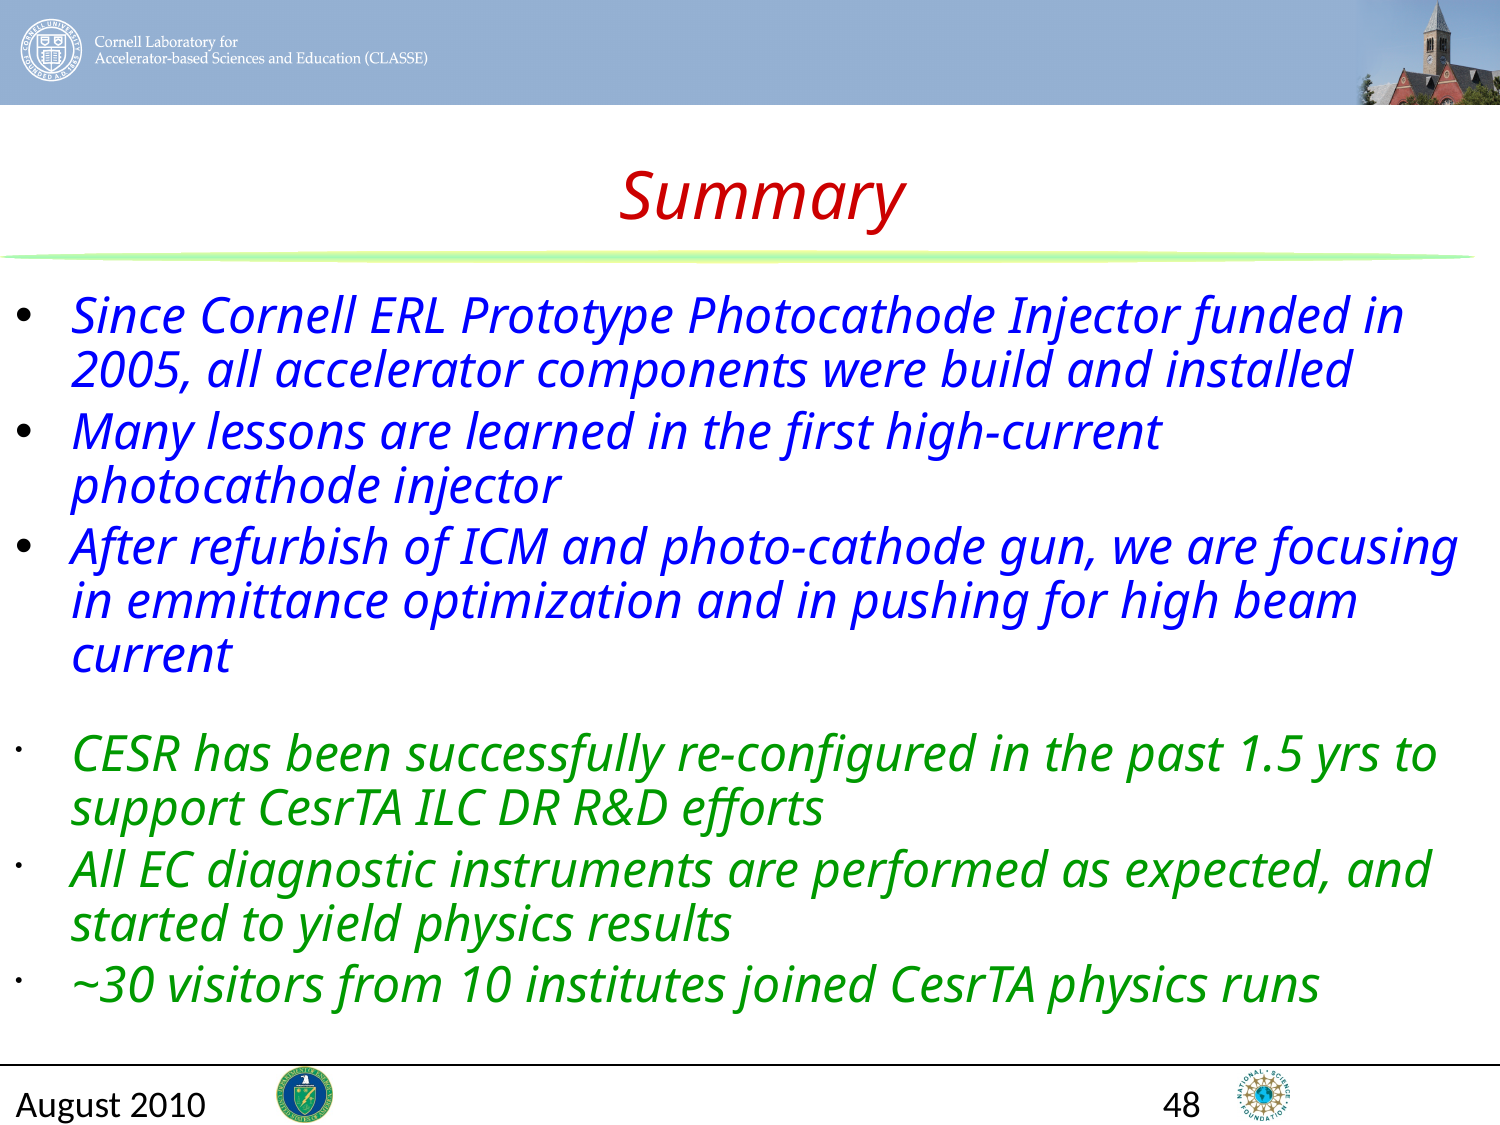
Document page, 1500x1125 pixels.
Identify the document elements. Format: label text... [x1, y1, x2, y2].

text_box Summary [124, 138, 1400, 251]
text_box CESR has been successfully re-configured in the past 1.5 yrs to support CesrTA ILC DR R&D efforts All EC diagnostic instruments are performed as expected, and started to yield physics results ~30 visitors from 10 institutes joined CesrTA physics runs [0, 713, 1500, 1038]
text_box Since Cornell ERL Prototype Photocathode Injector funded in 2005, all accelerator components were build and installed Many lessons are learned in the first high-current photocathode injector After refurbish of ICM and photo-cathode gun, we are focusing in emmittance optimization and in pushing for high beam current [0, 275, 1500, 713]
slide_number August 2010 [0, 1065, 351, 1125]
text_box [0, 250, 1476, 264]
picture [0, 0, 1500, 105]
slide_number <number> [1147, 1065, 1498, 1125]
